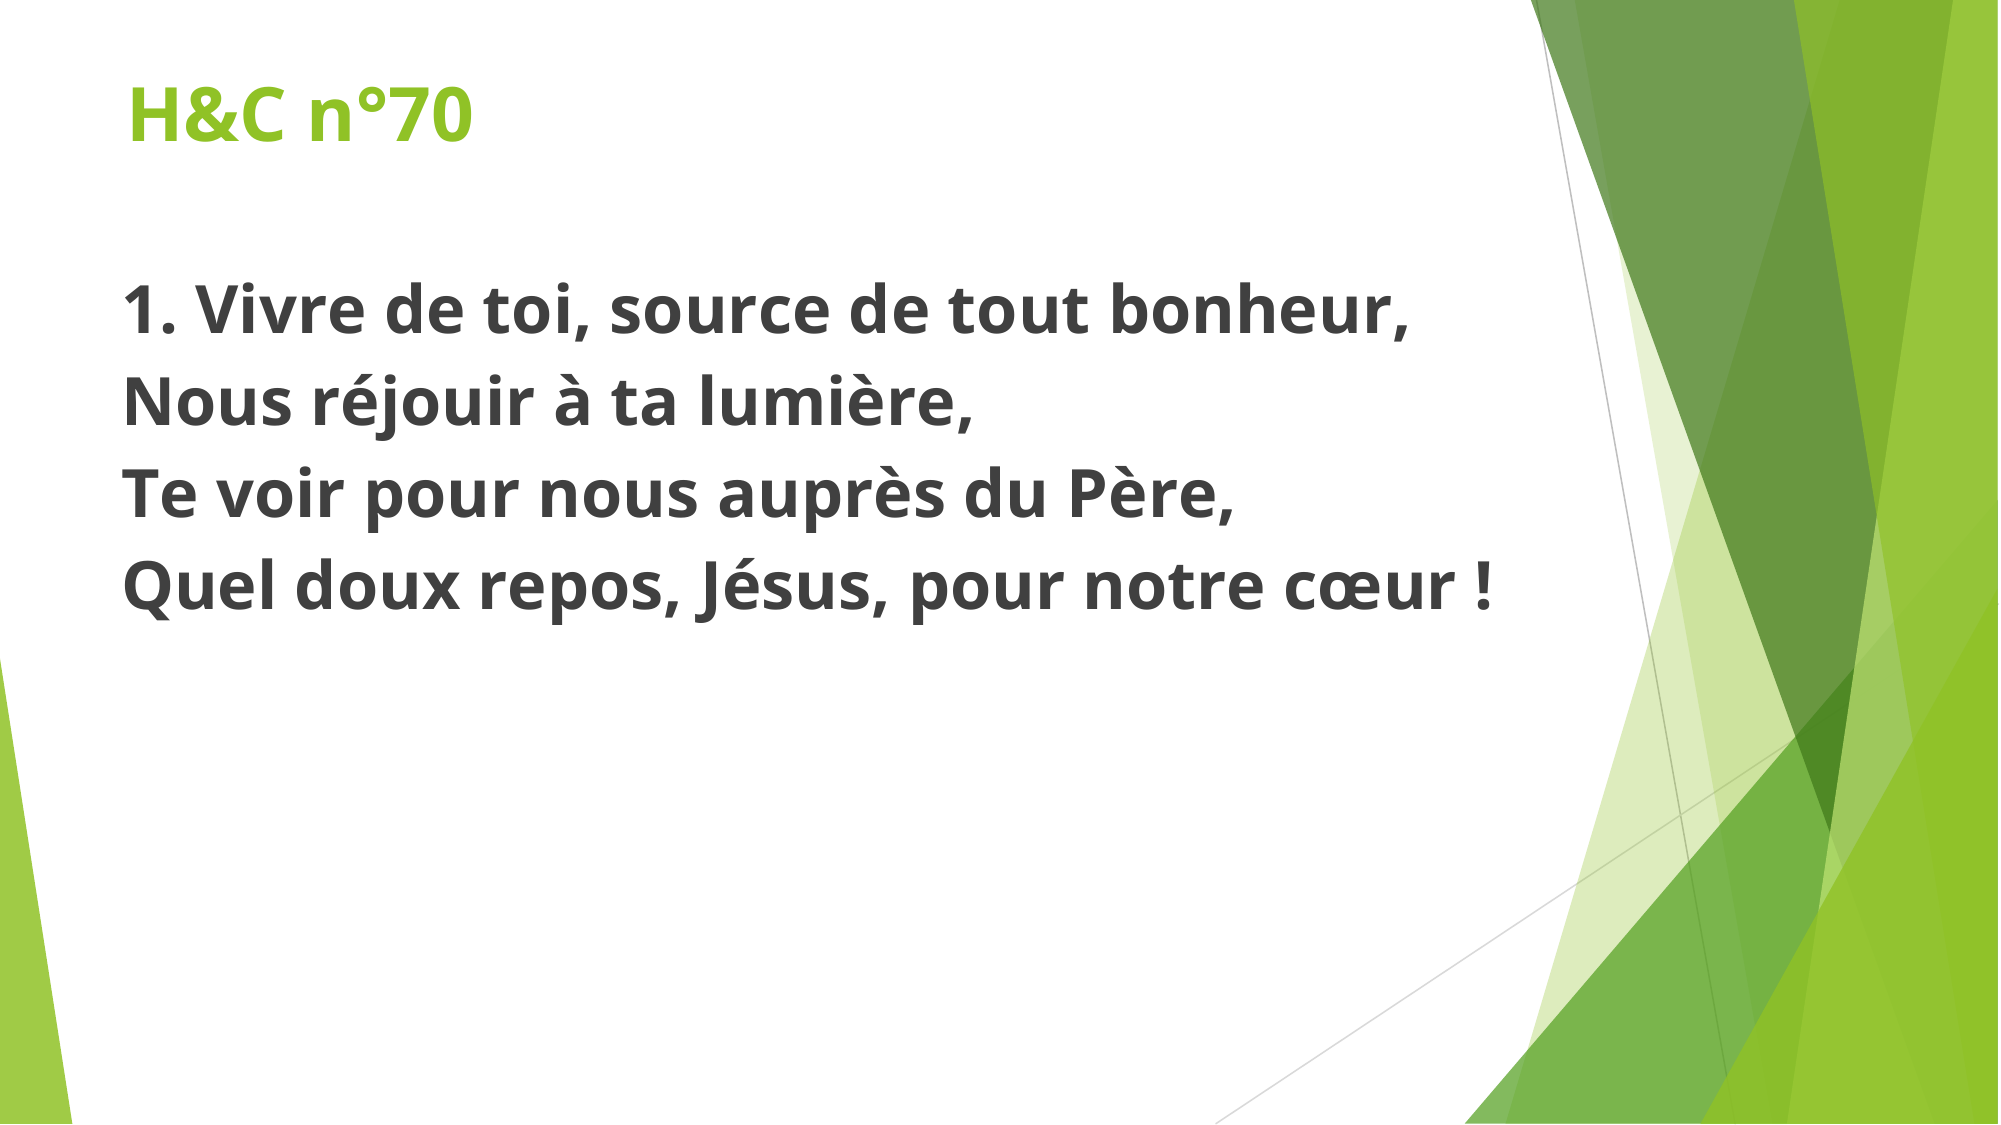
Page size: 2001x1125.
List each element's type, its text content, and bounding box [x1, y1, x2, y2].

text_box 1. Vivre de toi, source de tout bonheur, Nous réjouir à ta lumière, Te voir pour nous auprès du Père, Quel doux repos, Jésus, pour notre cœur ! [106, 259, 1973, 1037]
text_box H&C n°70 [111, 59, 1522, 166]
